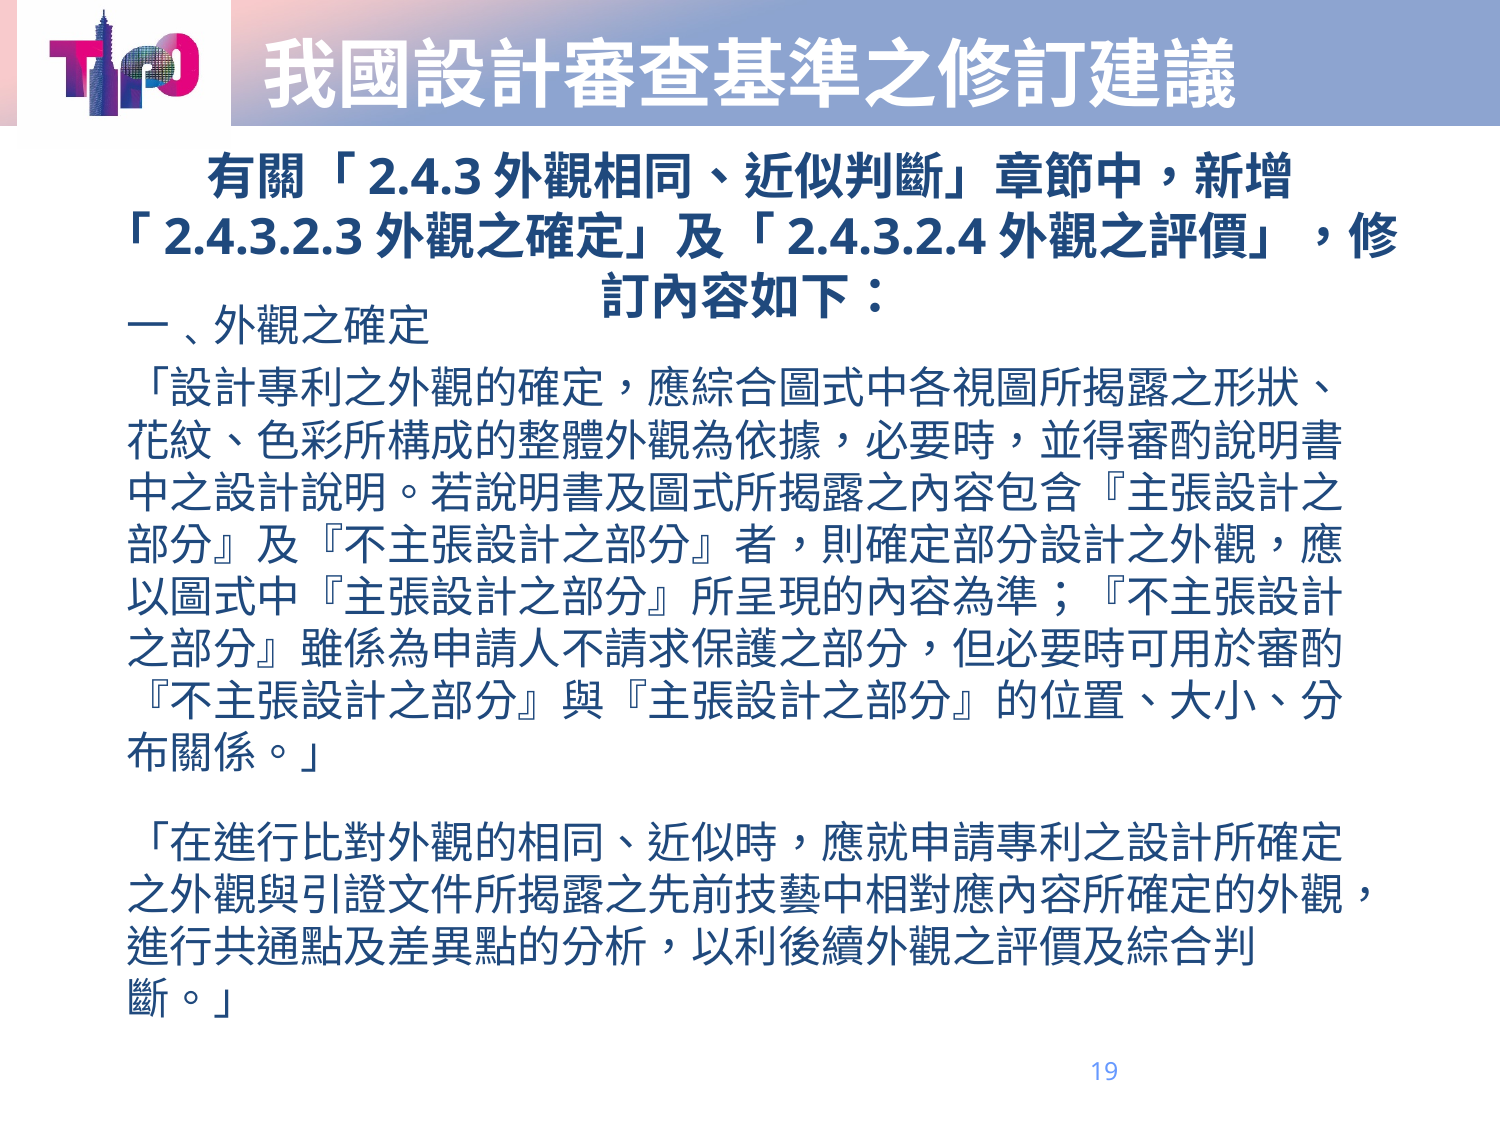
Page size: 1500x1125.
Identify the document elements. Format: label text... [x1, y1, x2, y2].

list 一﹑外觀之確定 「設計專利之外觀的確定，應綜合圖式中各視圖所揭露之形狀、花紋、色彩所構成的整體外觀為依據，必要時，並得審酌說明書中之設計說明。若說明書及圖式所揭露之內容包含『主張設計之部分』及『不主張設計之部分』者，則確定部分設計之外觀，應以圖式中『主張設計之部分』所呈現的內容為準；『不主張設計之部分』雖係為申請人不請求保護之部分，但必要時可用於審酌『不主張設計之部分』與『主張設計之部分』的位置、大小、分布關係。」 「在進行比對外觀的相同、近似時，應就申請專利之設計所確定之外觀與引證文件所揭露之先前技藝中相對應內容所確定的外觀，進行共通點及差異點的分析，以利後續外觀之評價及綜合判斷。」 [111, 290, 1389, 1034]
text_box 19 [1074, 1042, 1426, 1103]
title 有關「2.4.3外觀相同、近似判斷」章節中，新增「2.4.3.2.3外觀之確定」及「2.4.3.2.4外觀之評價」，修訂內容如下： [75, 137, 1426, 325]
text_box 我國設計審查基準之修訂建議 [0, 19, 1500, 113]
